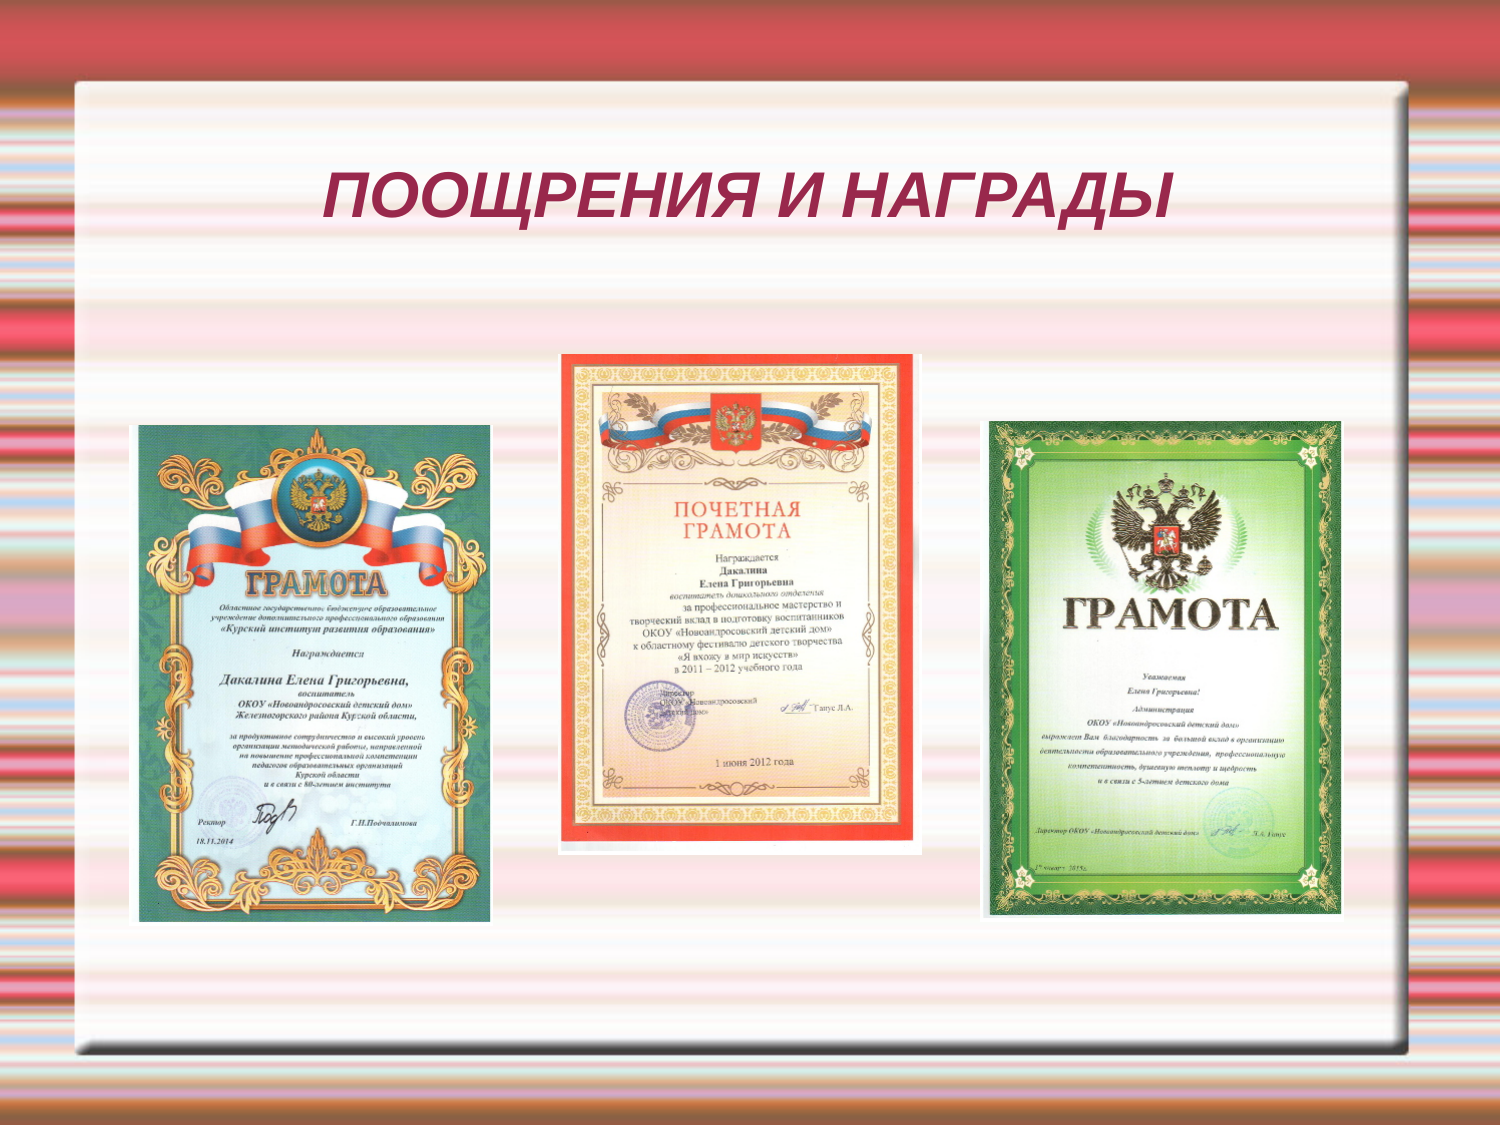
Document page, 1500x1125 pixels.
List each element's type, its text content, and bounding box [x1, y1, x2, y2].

title ПООЩРЕНИЯ И НАГРАДЫ [110, 104, 1387, 288]
picture [0, 0, 1500, 1125]
